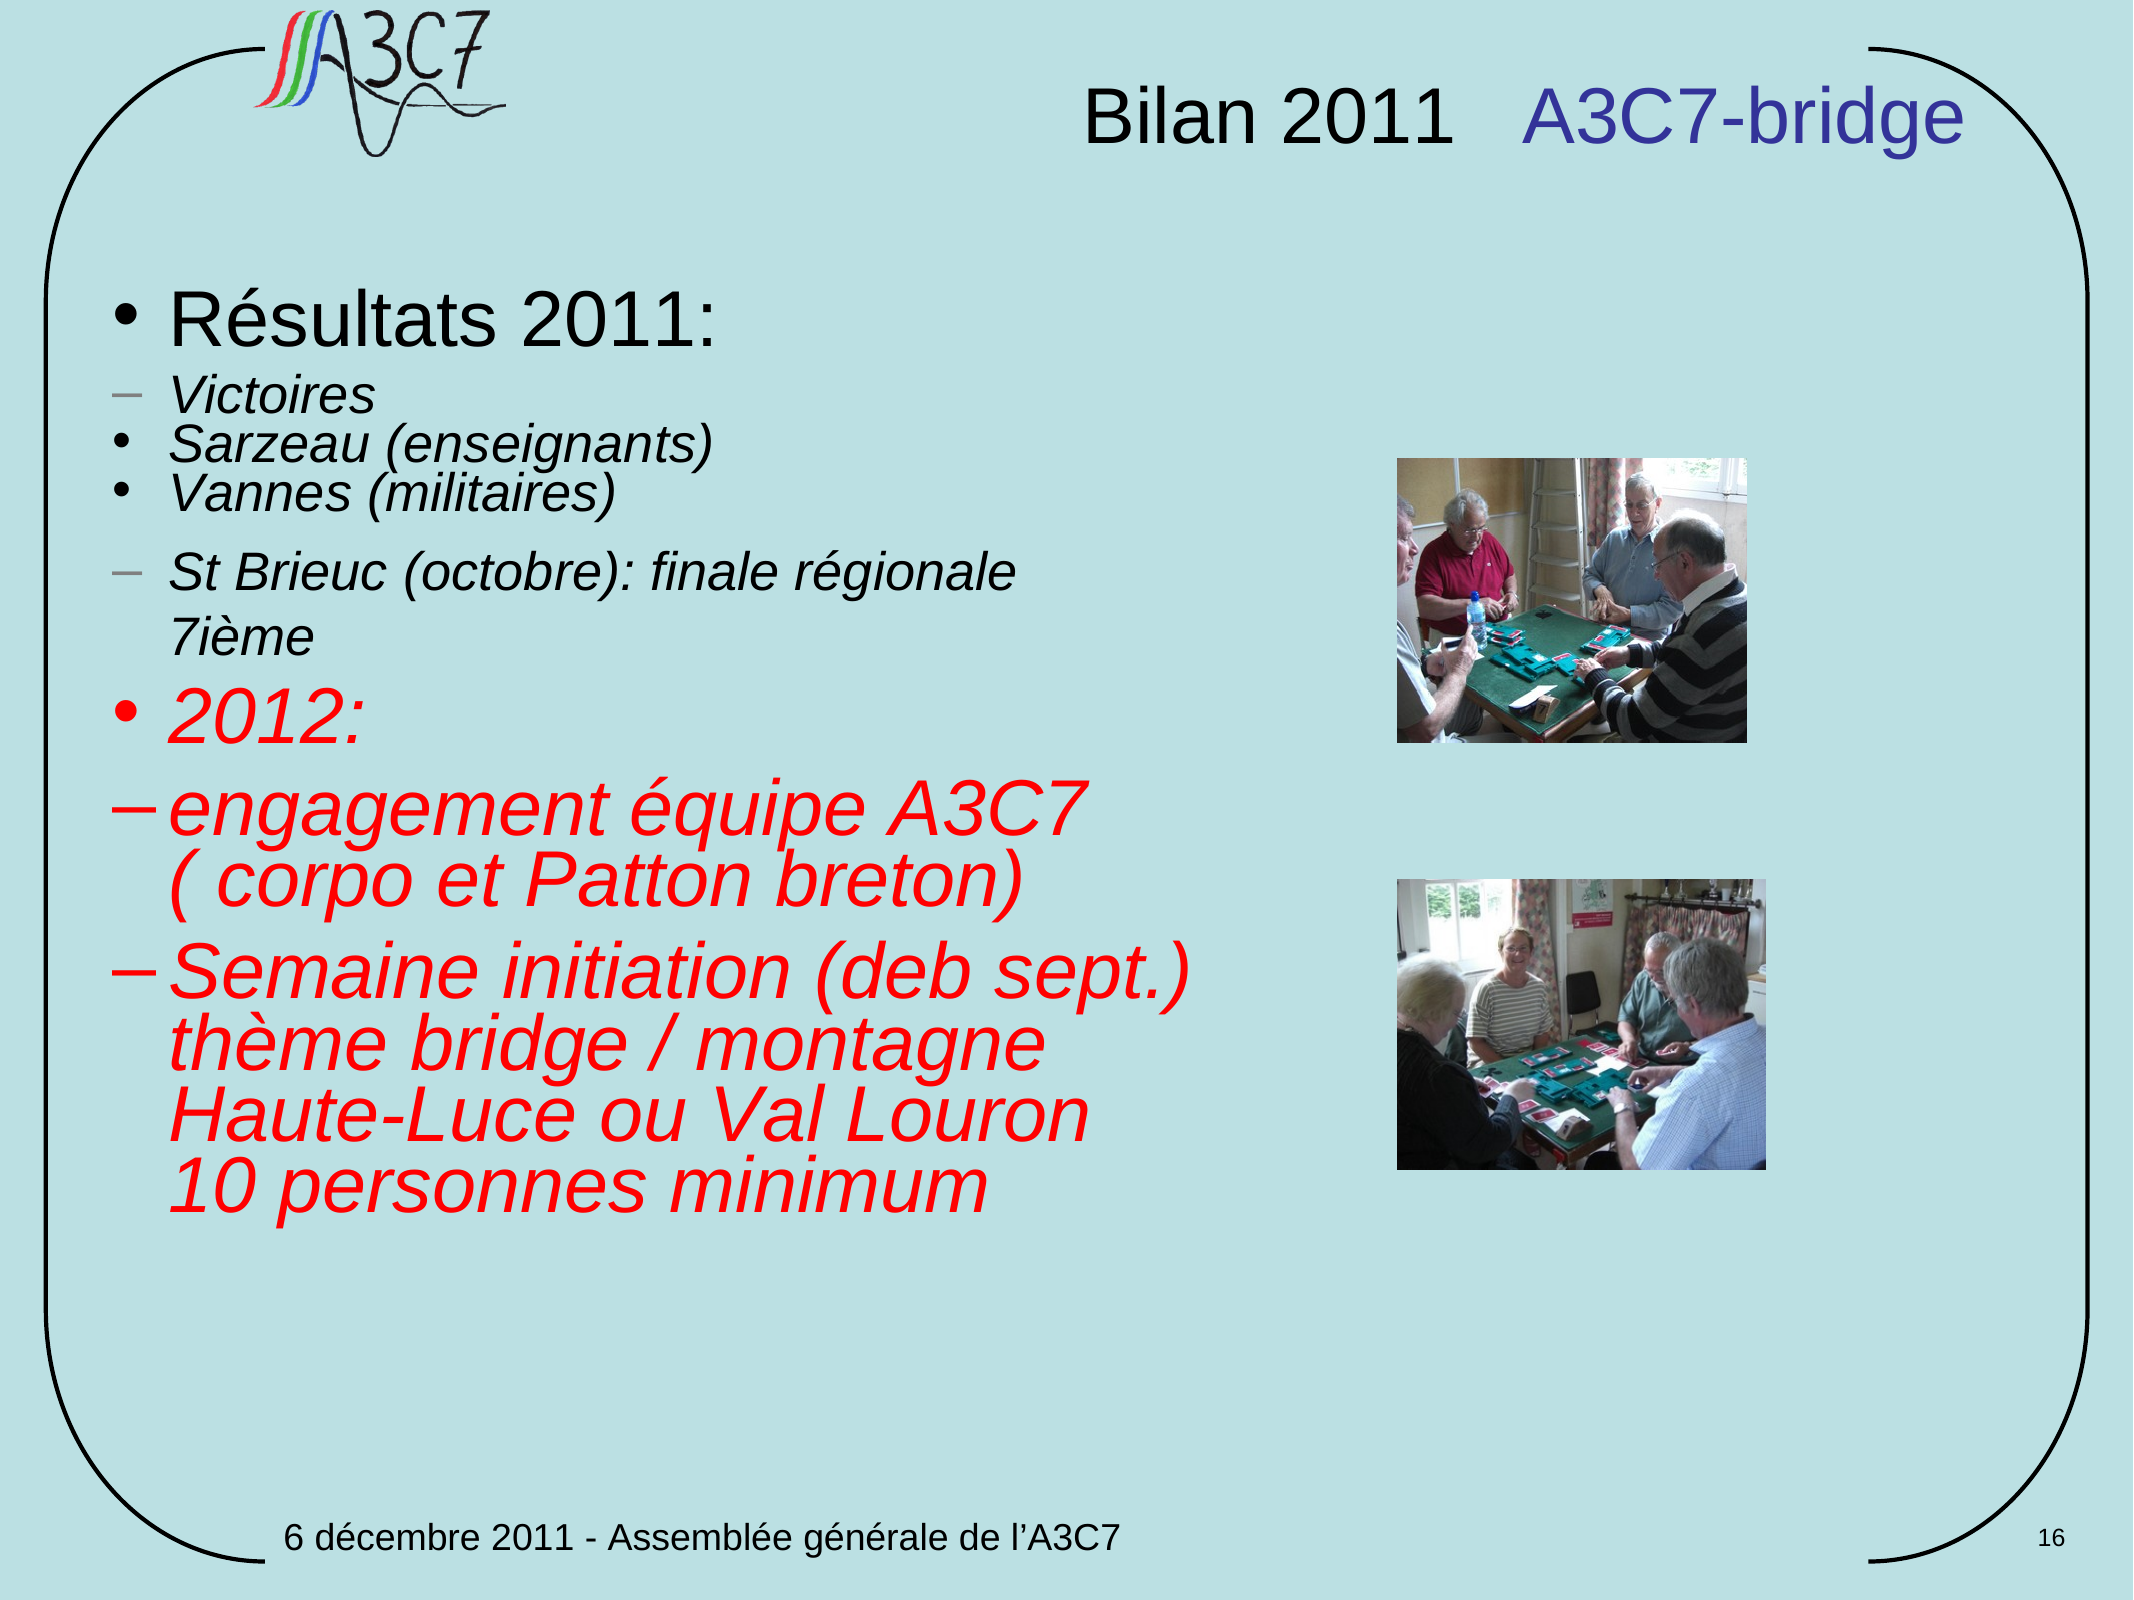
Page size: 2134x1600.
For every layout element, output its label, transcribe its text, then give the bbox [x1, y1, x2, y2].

picture [1397, 879, 1766, 1170]
text_box Bilan 2011 [529, 64, 1988, 169]
text_box Résultats 2011: Victoires Sarzeau (enseignants) Vannes (militaires) St Brieuc (octobre): finale régionale 7ième 2012: engagement équipe A3C7 ( corpo et Patton breton) Semaine initiation (deb sept.) thème bridge / montagne Haute-Luce ou Val Louron 10 personnes minimum [106, 289, 2028, 1346]
picture [1397, 458, 1747, 743]
text_box 6 décembre 2011 - Assemblée générale de l’A3C7 [274, 1512, 1131, 1558]
text_box A3C7-bridge [1988, 64, 1998, 169]
text_box A3C7-bridge [106, 64, 529, 169]
picture [253, 10, 506, 64]
